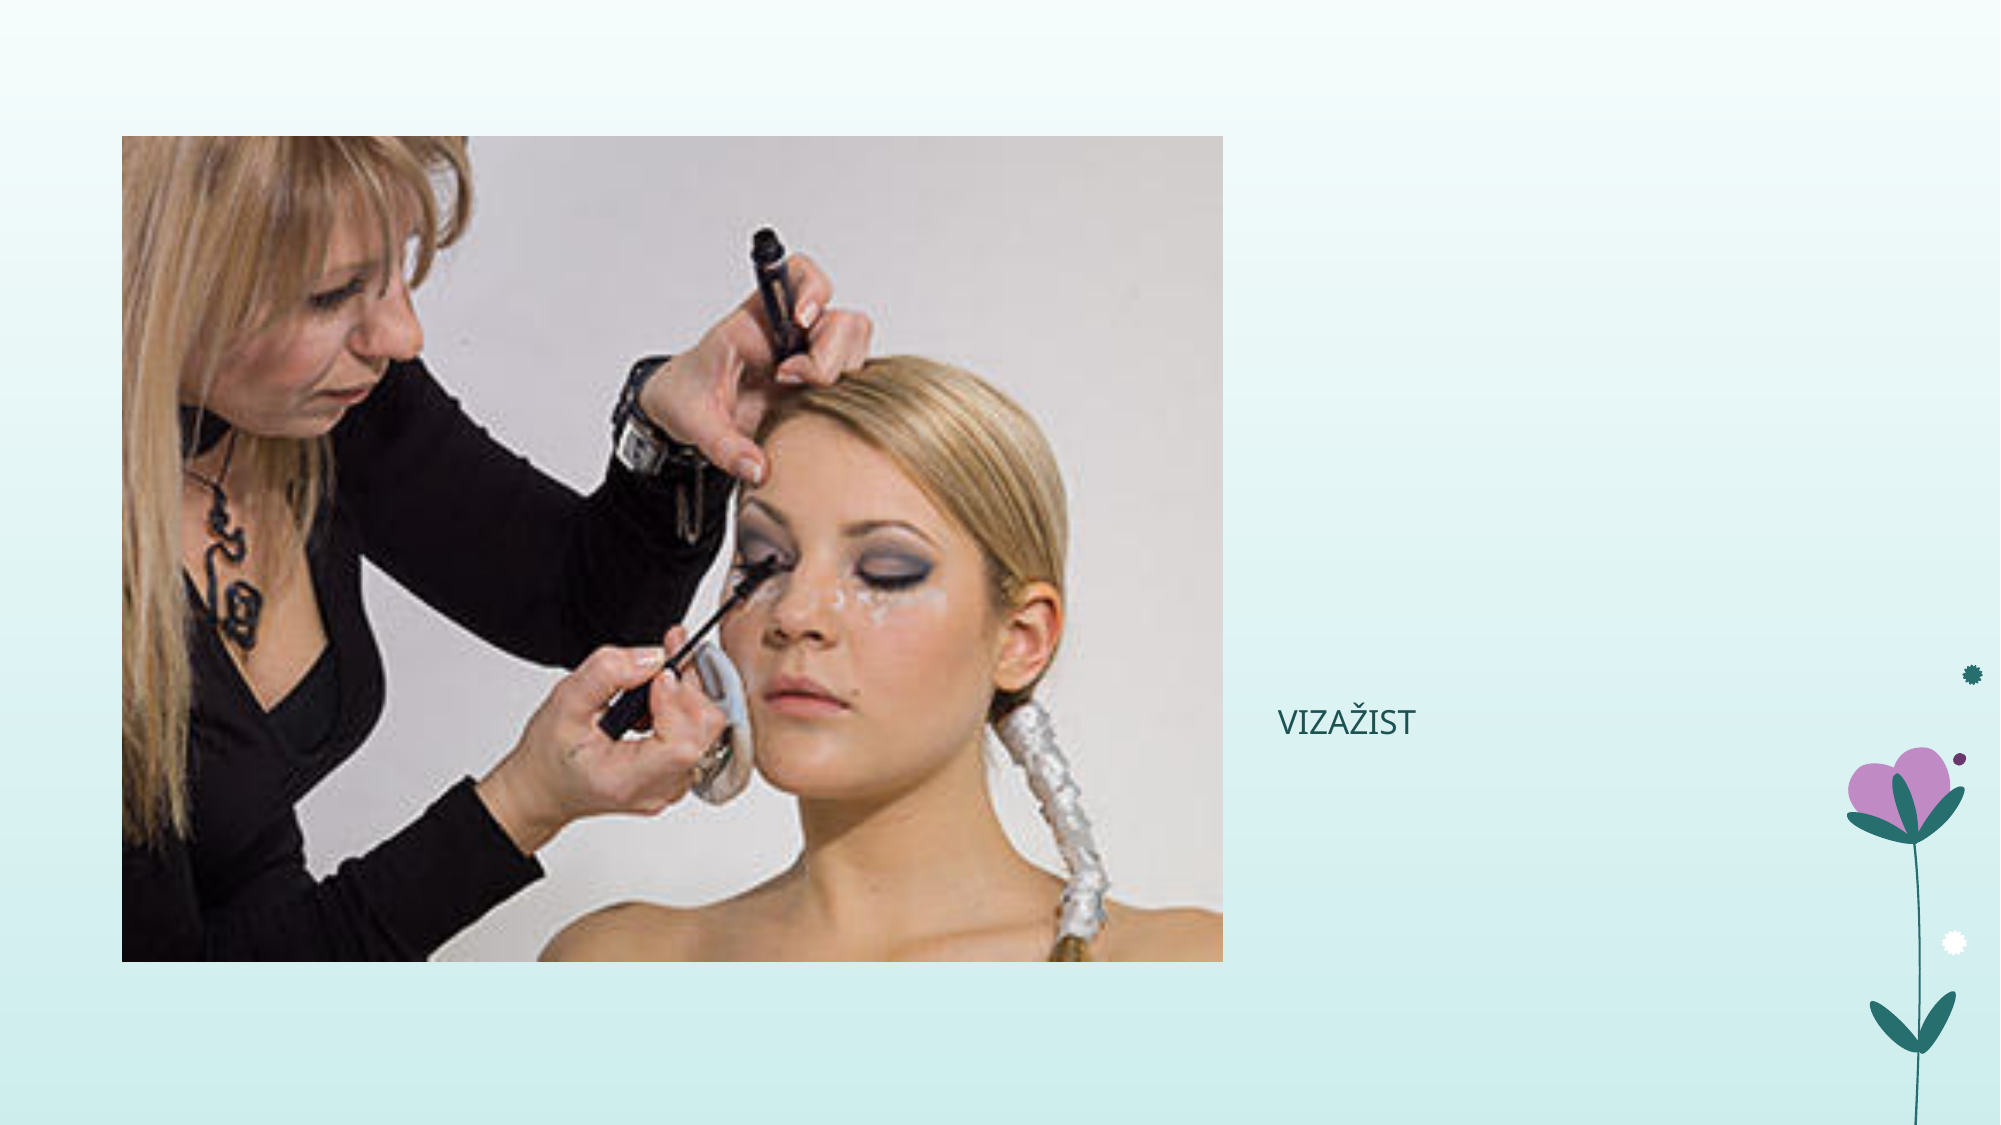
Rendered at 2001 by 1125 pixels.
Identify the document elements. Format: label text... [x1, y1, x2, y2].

list VIZAŽIST [1263, 697, 1788, 988]
picture [122, 136, 1223, 962]
